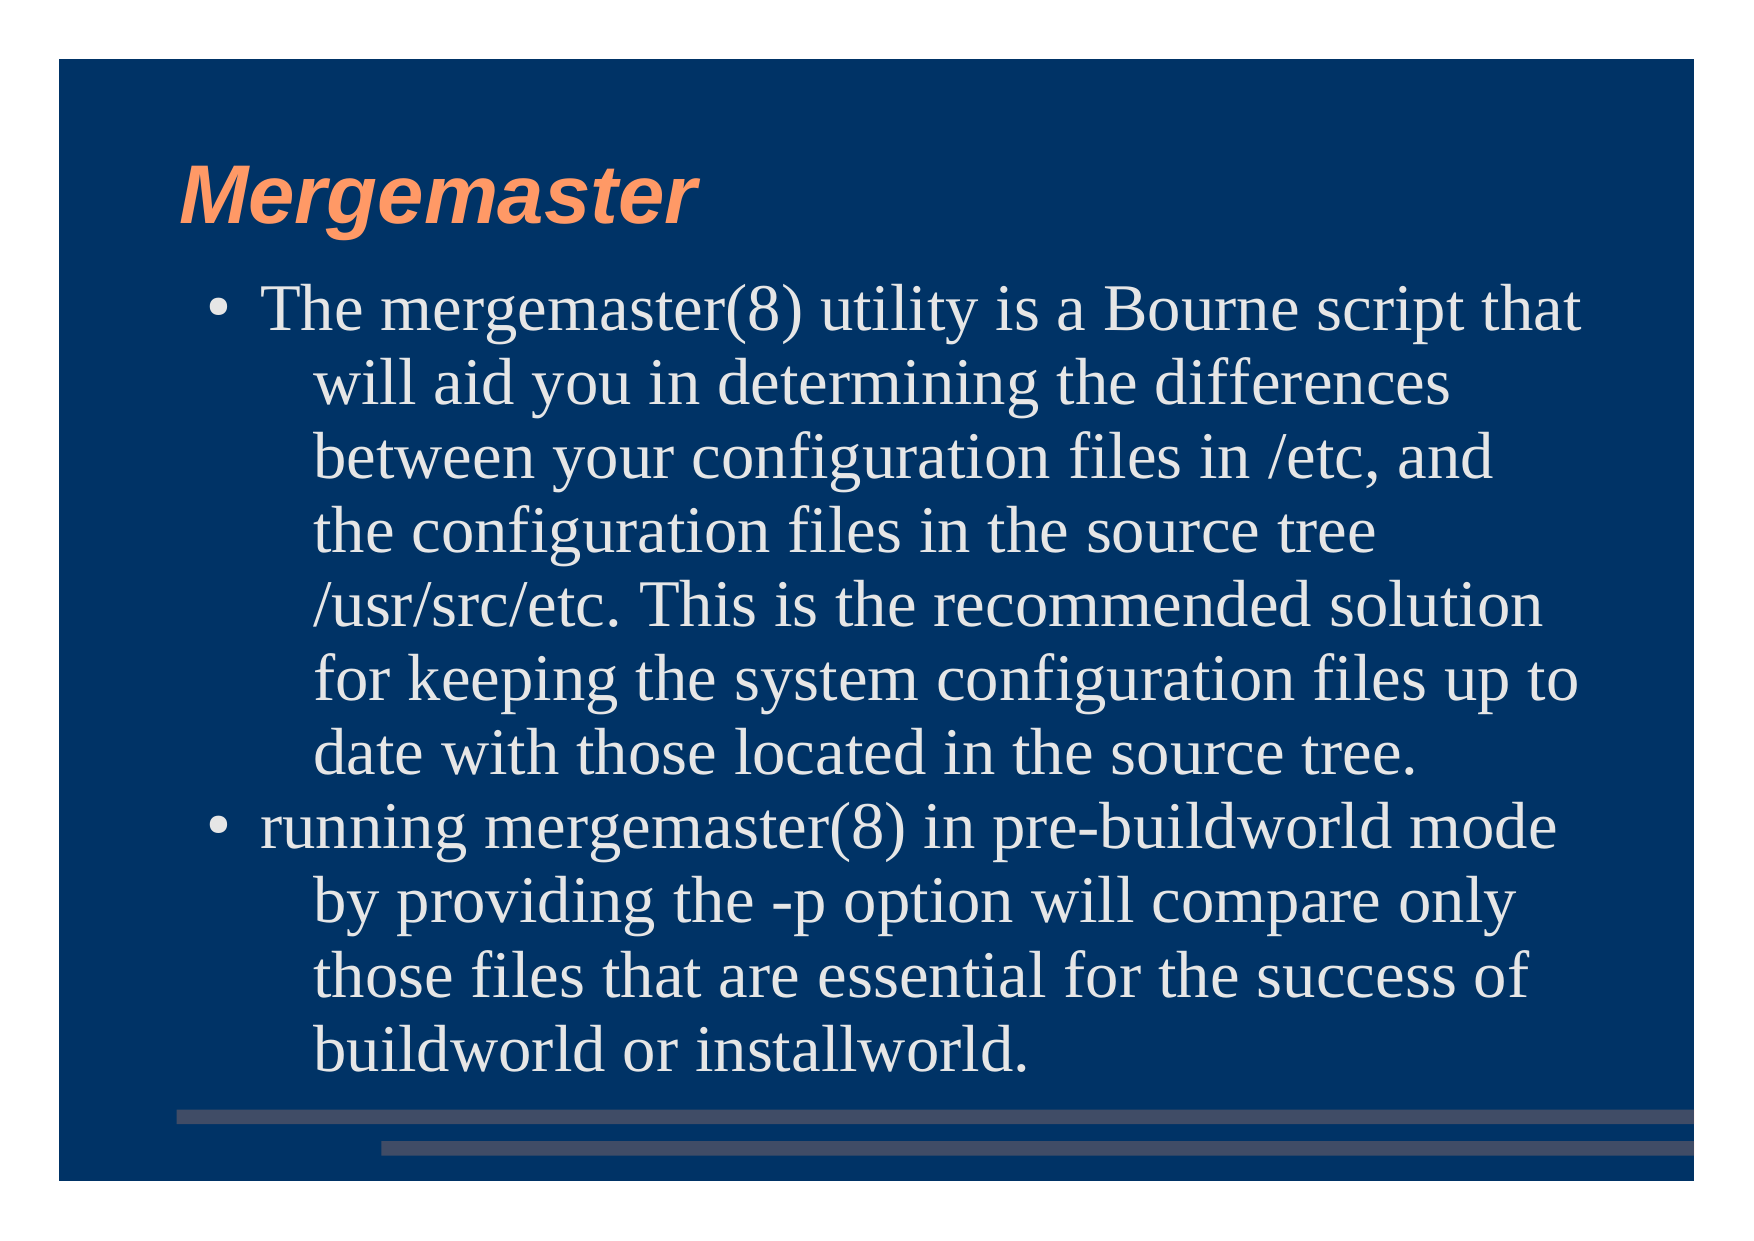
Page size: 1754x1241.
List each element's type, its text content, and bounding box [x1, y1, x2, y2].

title Mergemaster [179, 100, 1576, 271]
list The mergemaster(8) utility is a Bourne script that will aid you in determining the differences between your configuration files in /etc, and the configuration files in the source tree /usr/src/etc. This is the recommended solution for keeping the system configuration files up to date with those located in the source tree. running mergemaster(8) in pre-buildworld mode by providing the -p option will compare only those files that are essential for the success of buildworld or installworld. [171, 271, 1595, 1160]
